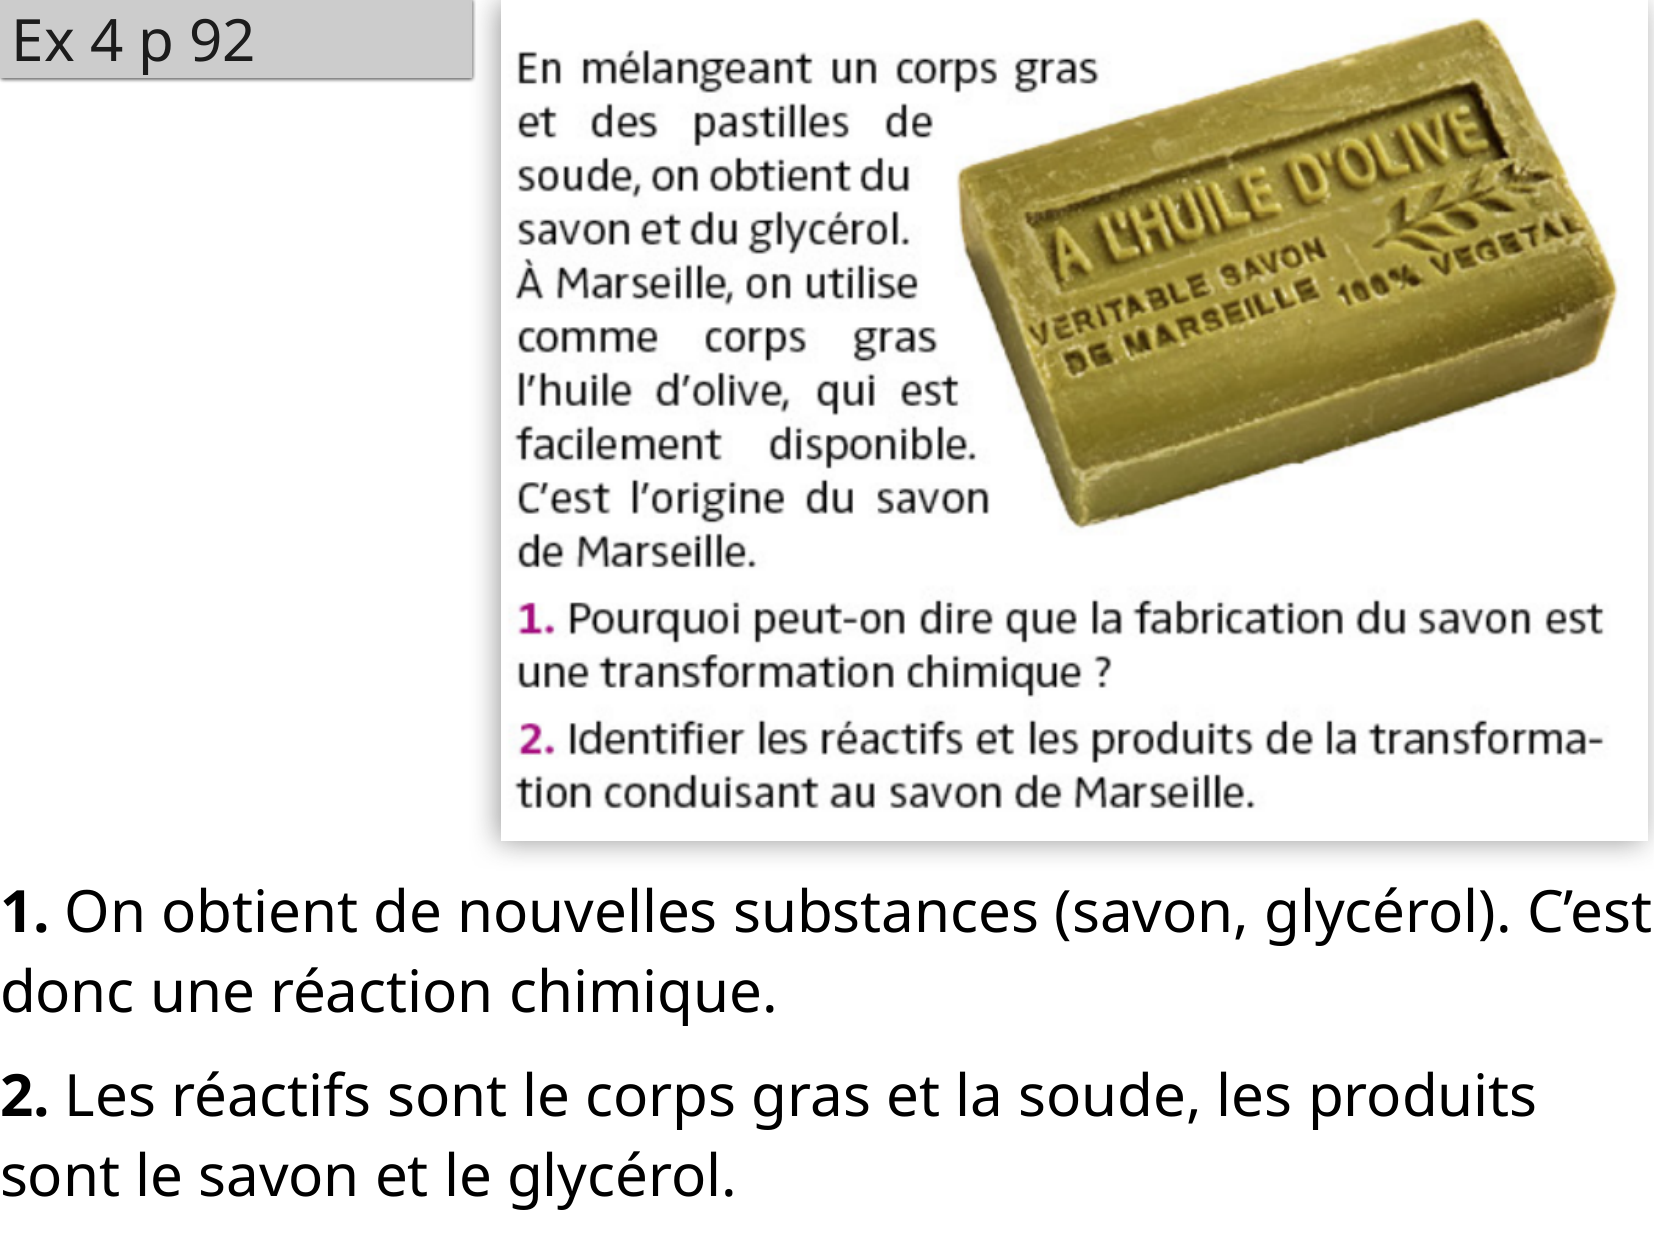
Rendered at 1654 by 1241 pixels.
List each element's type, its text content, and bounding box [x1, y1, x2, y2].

list 1. On obtient de nouvelles substances (savon, glycérol). C’est donc une réaction chimique. 2. Les réactifs sont le corps gras et la soude, les produits sont le savon et le glycérol. [0, 78, 1654, 1241]
picture [501, 0, 1648, 841]
title Ex 4 p 92 [0, 0, 473, 78]
